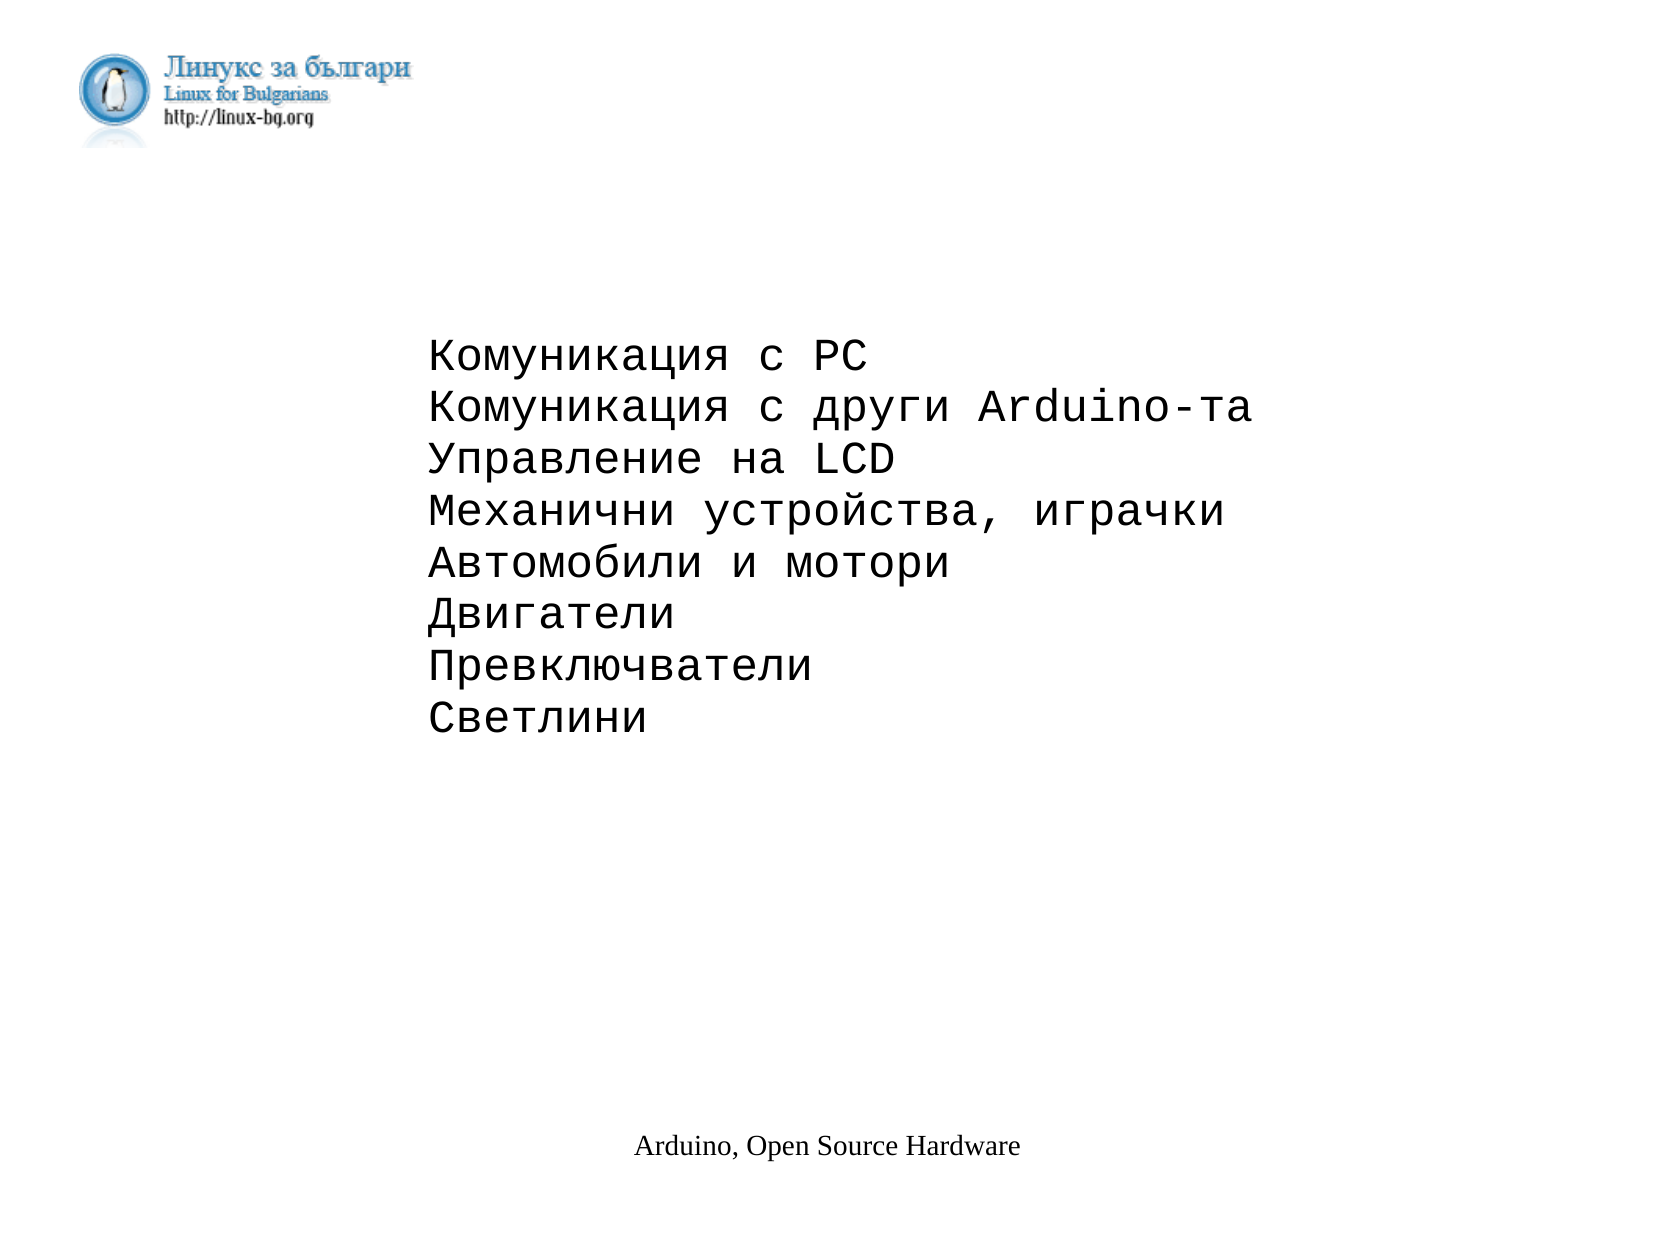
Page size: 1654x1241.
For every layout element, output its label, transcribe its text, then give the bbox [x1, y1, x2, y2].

text_box Комуникация с PC Комуникация с други Arduino-та Управление на LCD Механични устройства, играчки Автомобили и мотори Двигатели Превключватели Светлини [413, 324, 1270, 730]
picture [79, 53, 414, 148]
